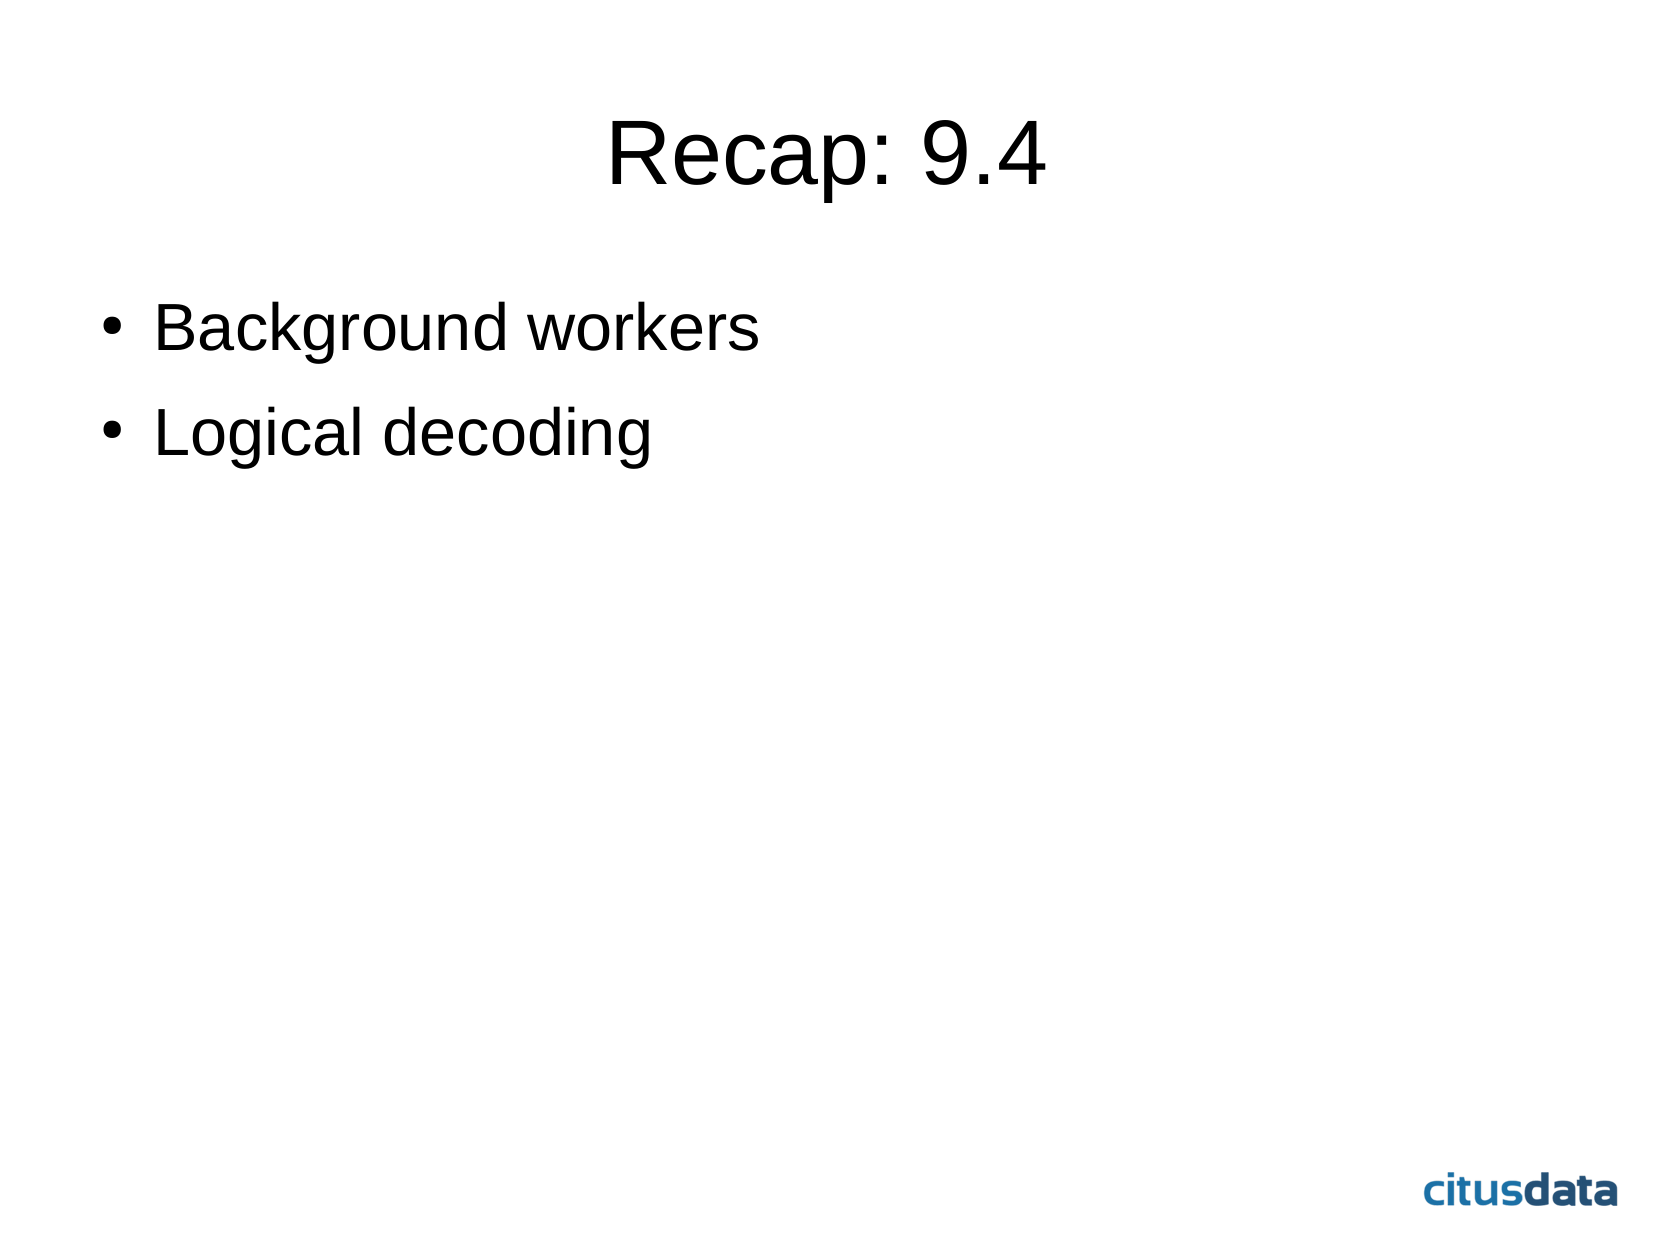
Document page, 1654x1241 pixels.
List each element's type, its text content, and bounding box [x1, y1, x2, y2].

list Background workers Logical decoding [82, 290, 1571, 1096]
title Recap: 9.4 [82, 49, 1571, 257]
picture [1420, 1167, 1622, 1209]
